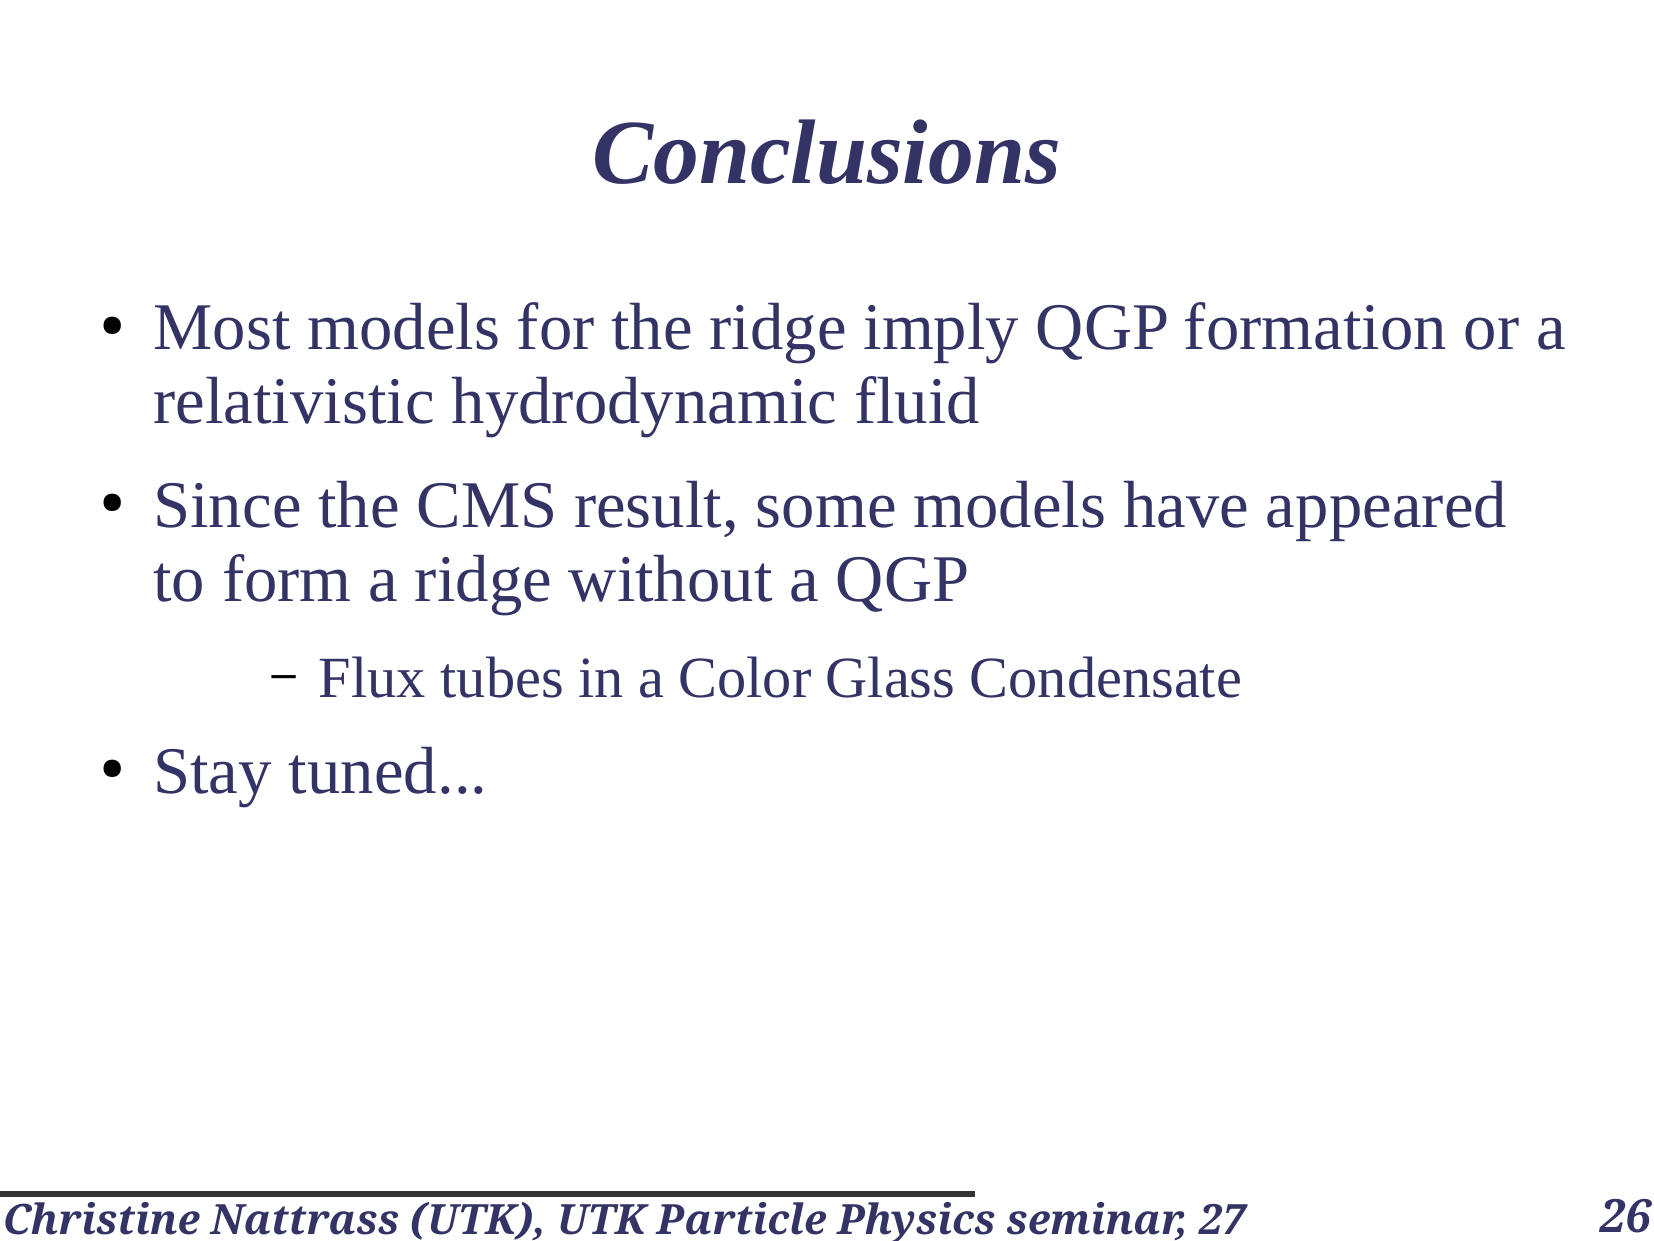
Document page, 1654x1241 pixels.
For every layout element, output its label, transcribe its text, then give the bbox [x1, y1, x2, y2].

title Conclusions [82, 56, 1571, 250]
list Most models for the ridge imply QGP formation or a relativistic hydrodynamic fluid Since the CMS result, some models have appeared to form a ridge without a QGP Flux tubes in a Color Glass Condensate Stay tuned... [82, 290, 1571, 1094]
